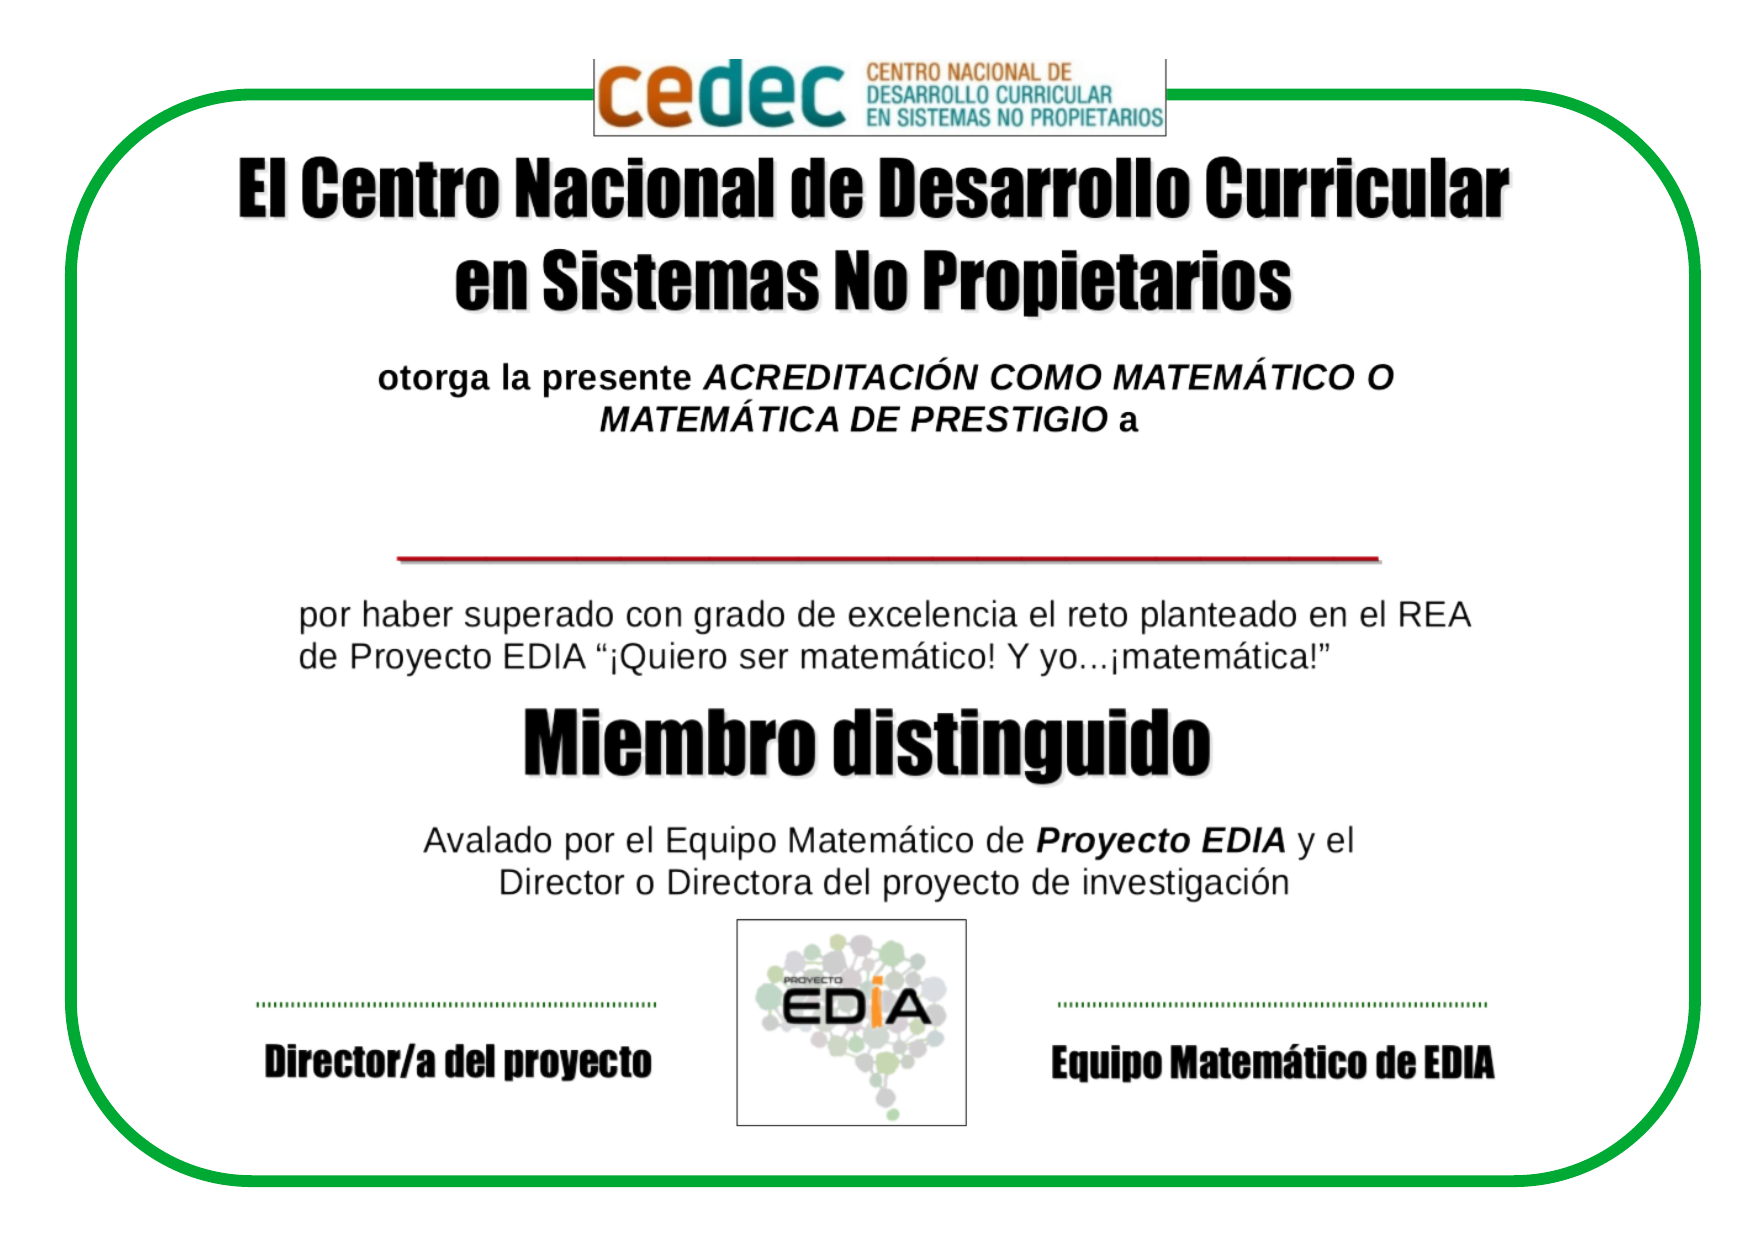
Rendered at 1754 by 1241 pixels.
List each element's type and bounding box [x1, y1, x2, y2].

text_box [70, 207, 84, 1068]
text_box [1670, 183, 1695, 1092]
picture [84, 59, 1670, 1182]
